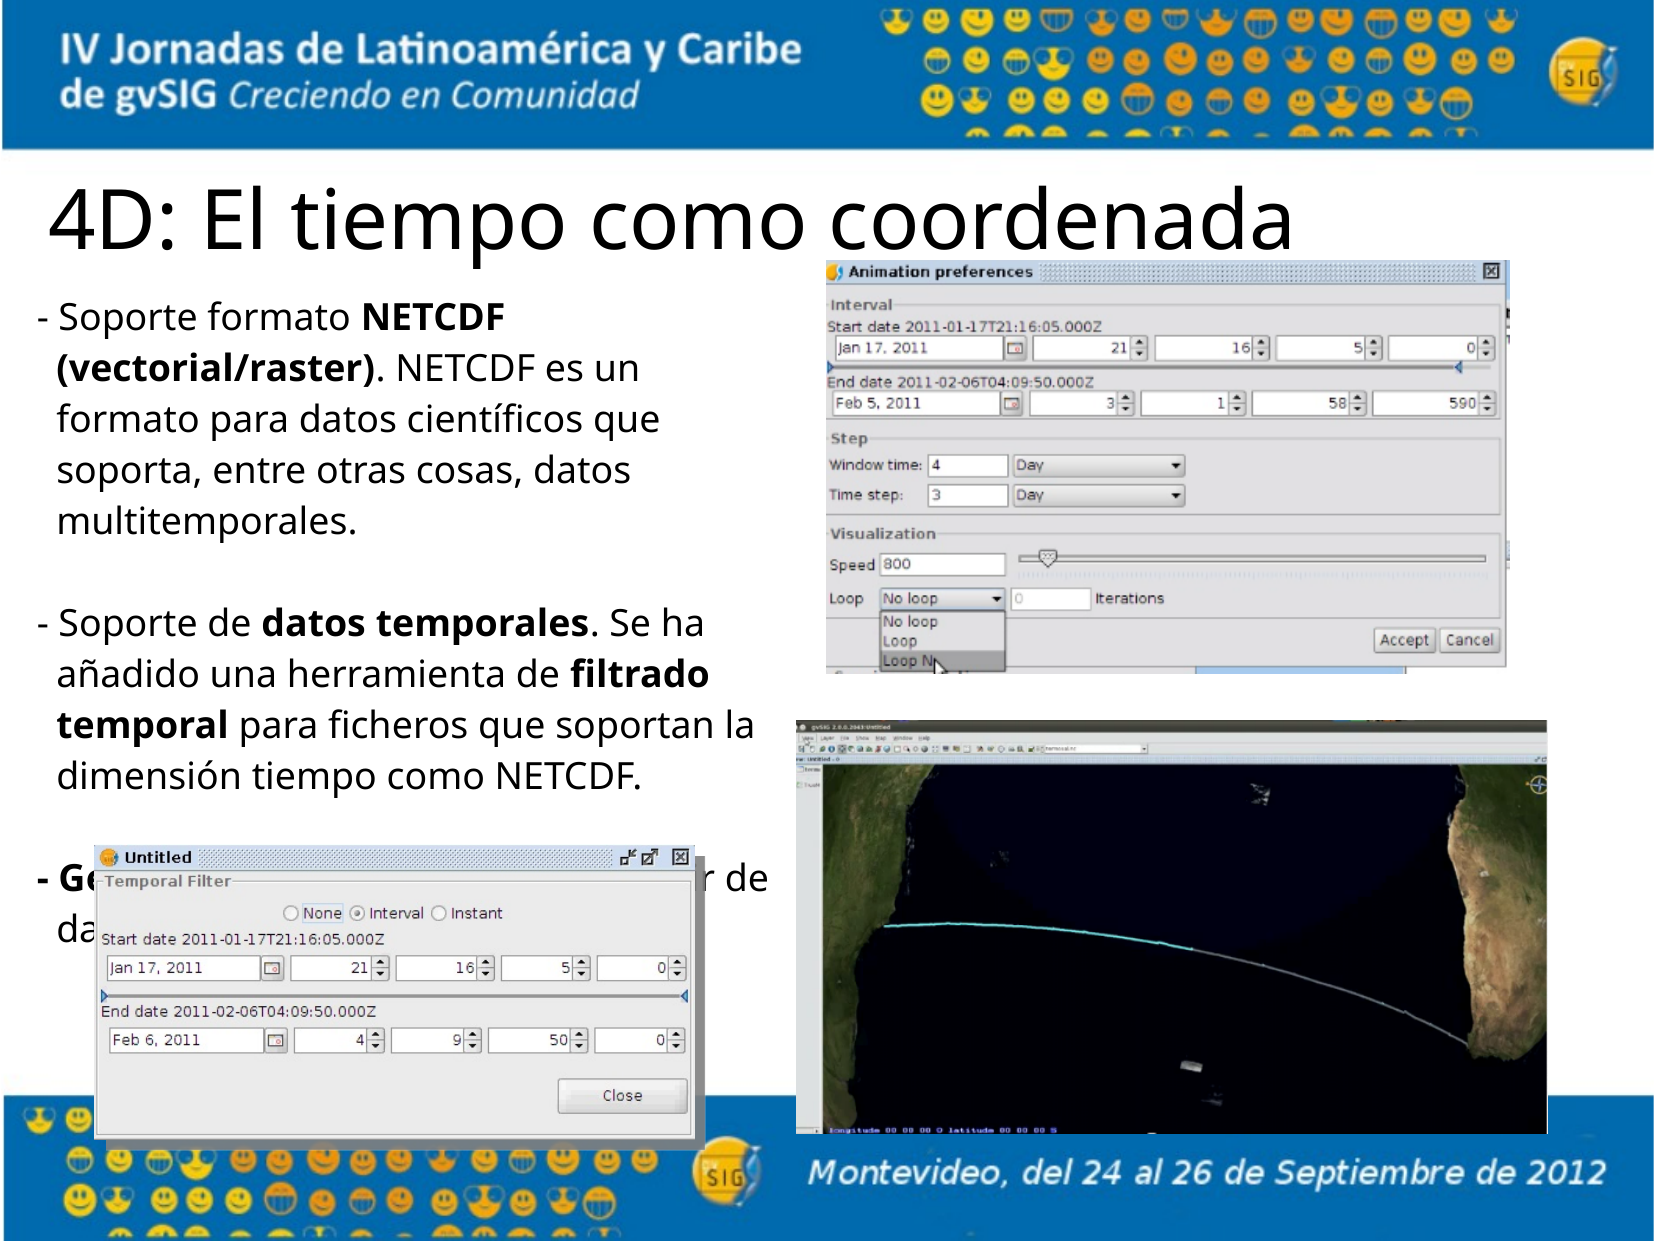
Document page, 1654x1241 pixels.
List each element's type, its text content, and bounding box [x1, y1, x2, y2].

title 4D: El tiempo como coordenada [48, 170, 1536, 264]
text_box - Soporte formato NETCDF (vectorial/raster). NETCDF es un formato para datos científicos que soporta, entre otras cosas, datos multitemporales. - Soporte de datos temporales. Se ha añadido una herramienta de filtrado temporal para ficheros que soportan la dimensión tiempo como NETCDF. - Generación de animaciones a partir de datos temporales (vectoriales). [22, 283, 851, 845]
picture [1, 0, 1654, 1241]
